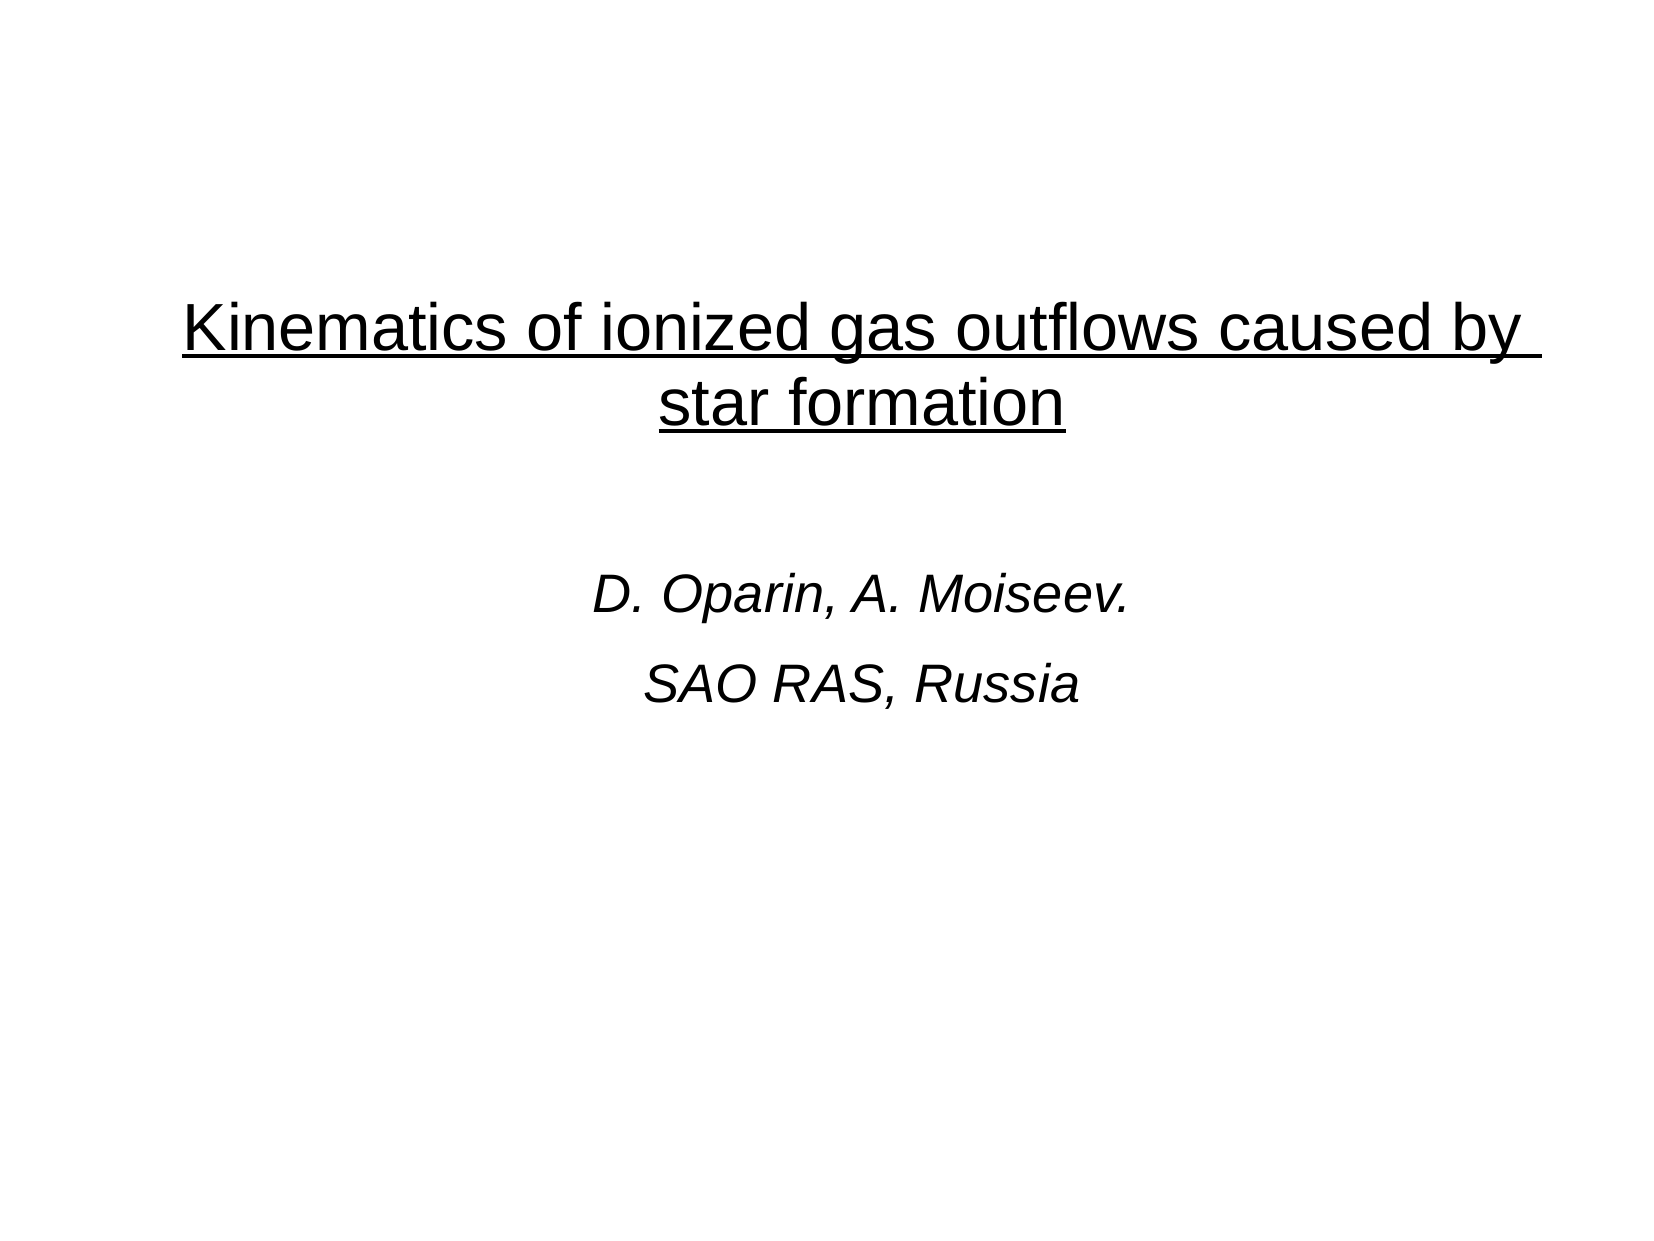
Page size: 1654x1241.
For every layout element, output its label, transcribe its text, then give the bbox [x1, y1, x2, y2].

list Kinematics of ionized gas outflows caused by star formation D. Oparin, A. Moiseev. SAO RAS, Russia [82, 290, 1571, 1010]
